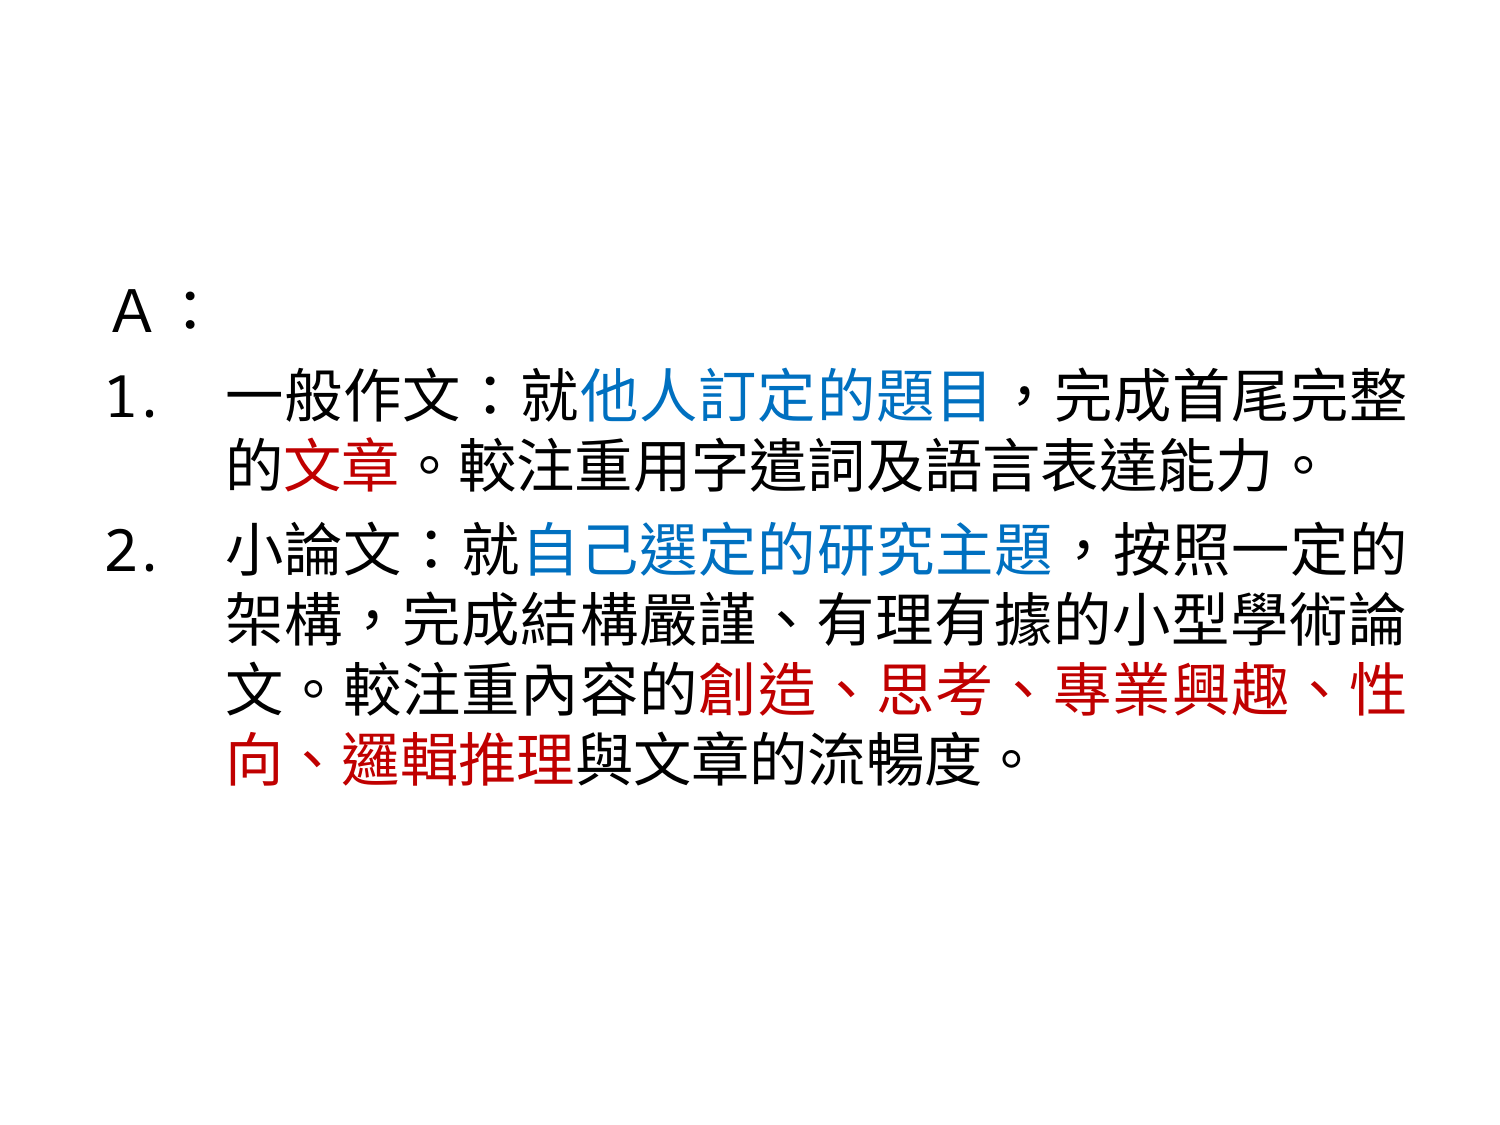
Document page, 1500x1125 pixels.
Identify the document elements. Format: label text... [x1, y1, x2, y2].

list Ａ： 一般作文：就他人訂定的題目，完成首尾完整的文章。較注重用字遣詞及語言表達能力。 小論文：就自己選定的研究主題，按照一定的架構，完成結構嚴謹、有理有據的小型學術論文。較注重內容的創造、思考、專業興趣、性向、邏輯推理與文章的流暢度。 [88, 267, 1424, 1047]
